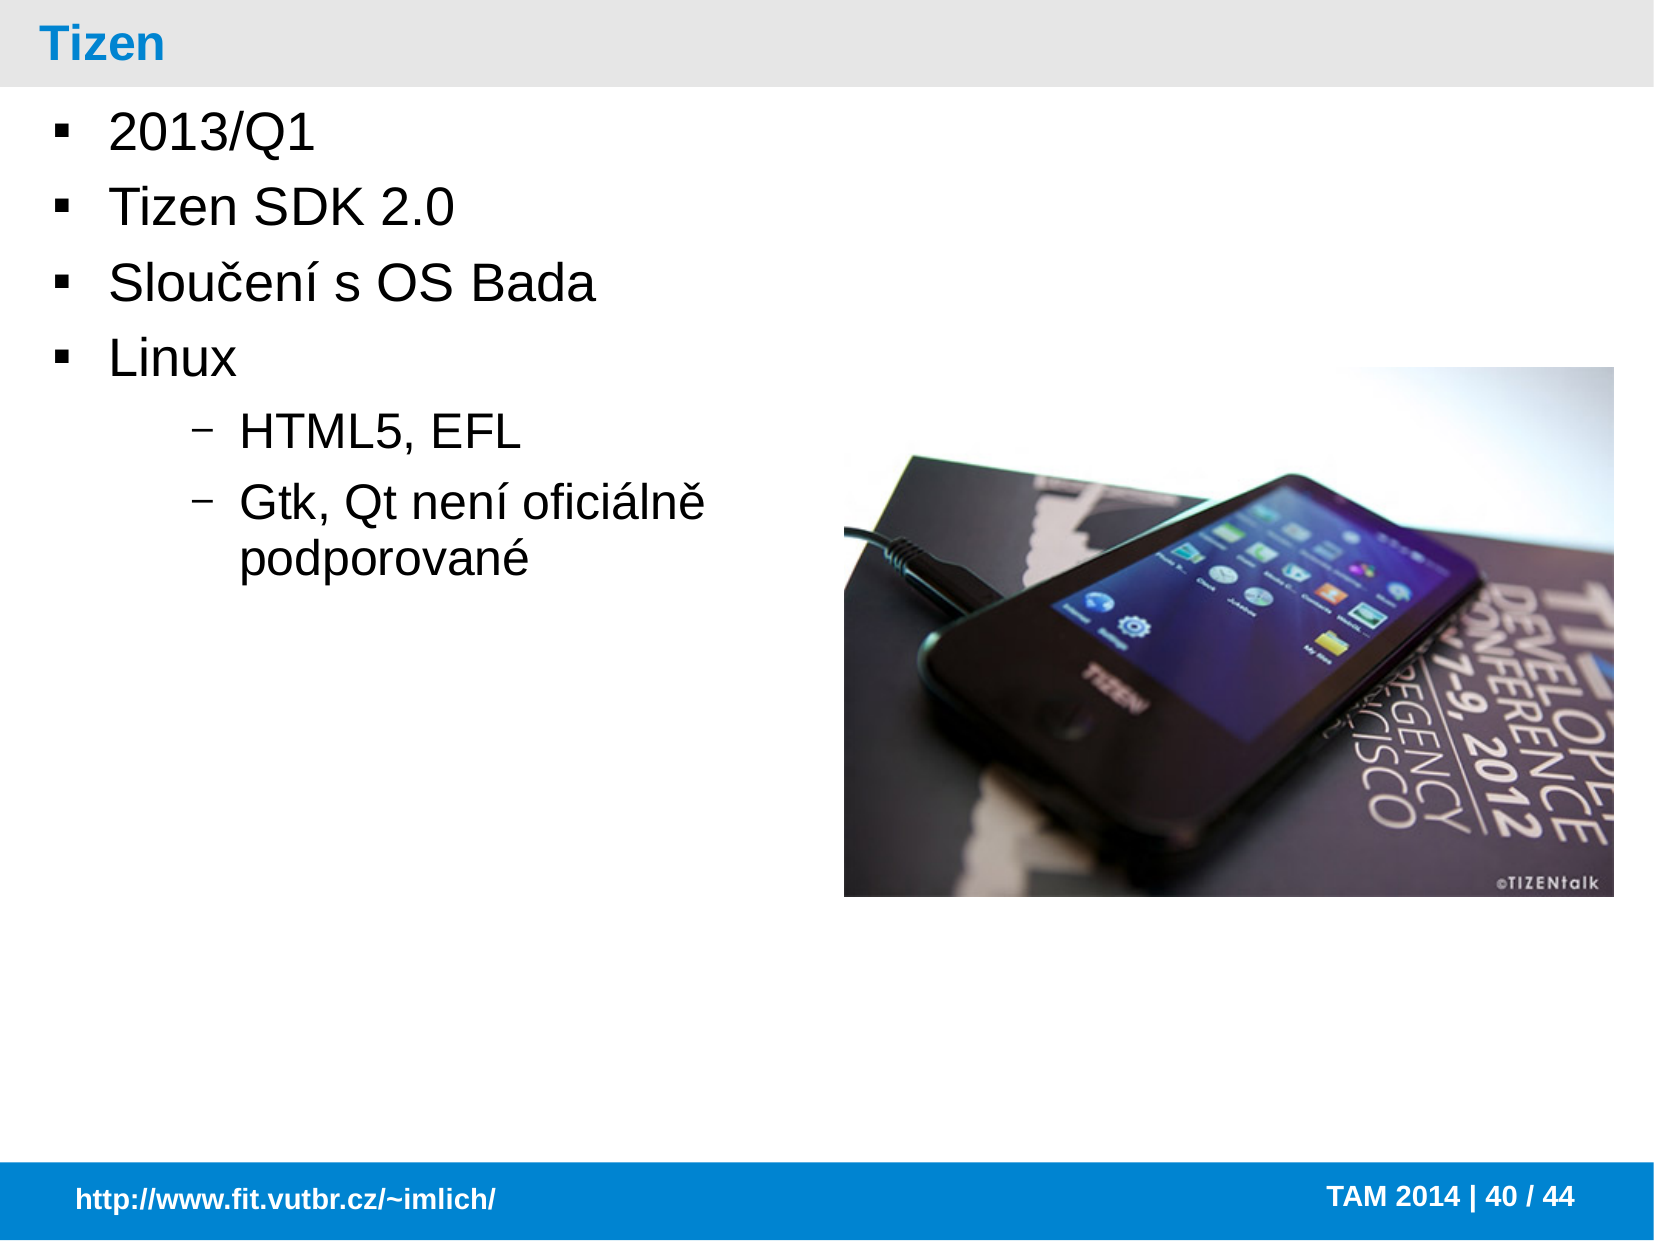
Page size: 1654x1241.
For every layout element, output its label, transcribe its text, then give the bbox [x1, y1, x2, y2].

picture [844, 367, 1614, 897]
title Tizen [39, 5, 1615, 81]
list 2013/Q1 Tizen SDK 2.0 Sloučení s OS Bada Linux HTML5, EFL Gtk, Qt není oficiálně podporované [37, 101, 807, 1126]
